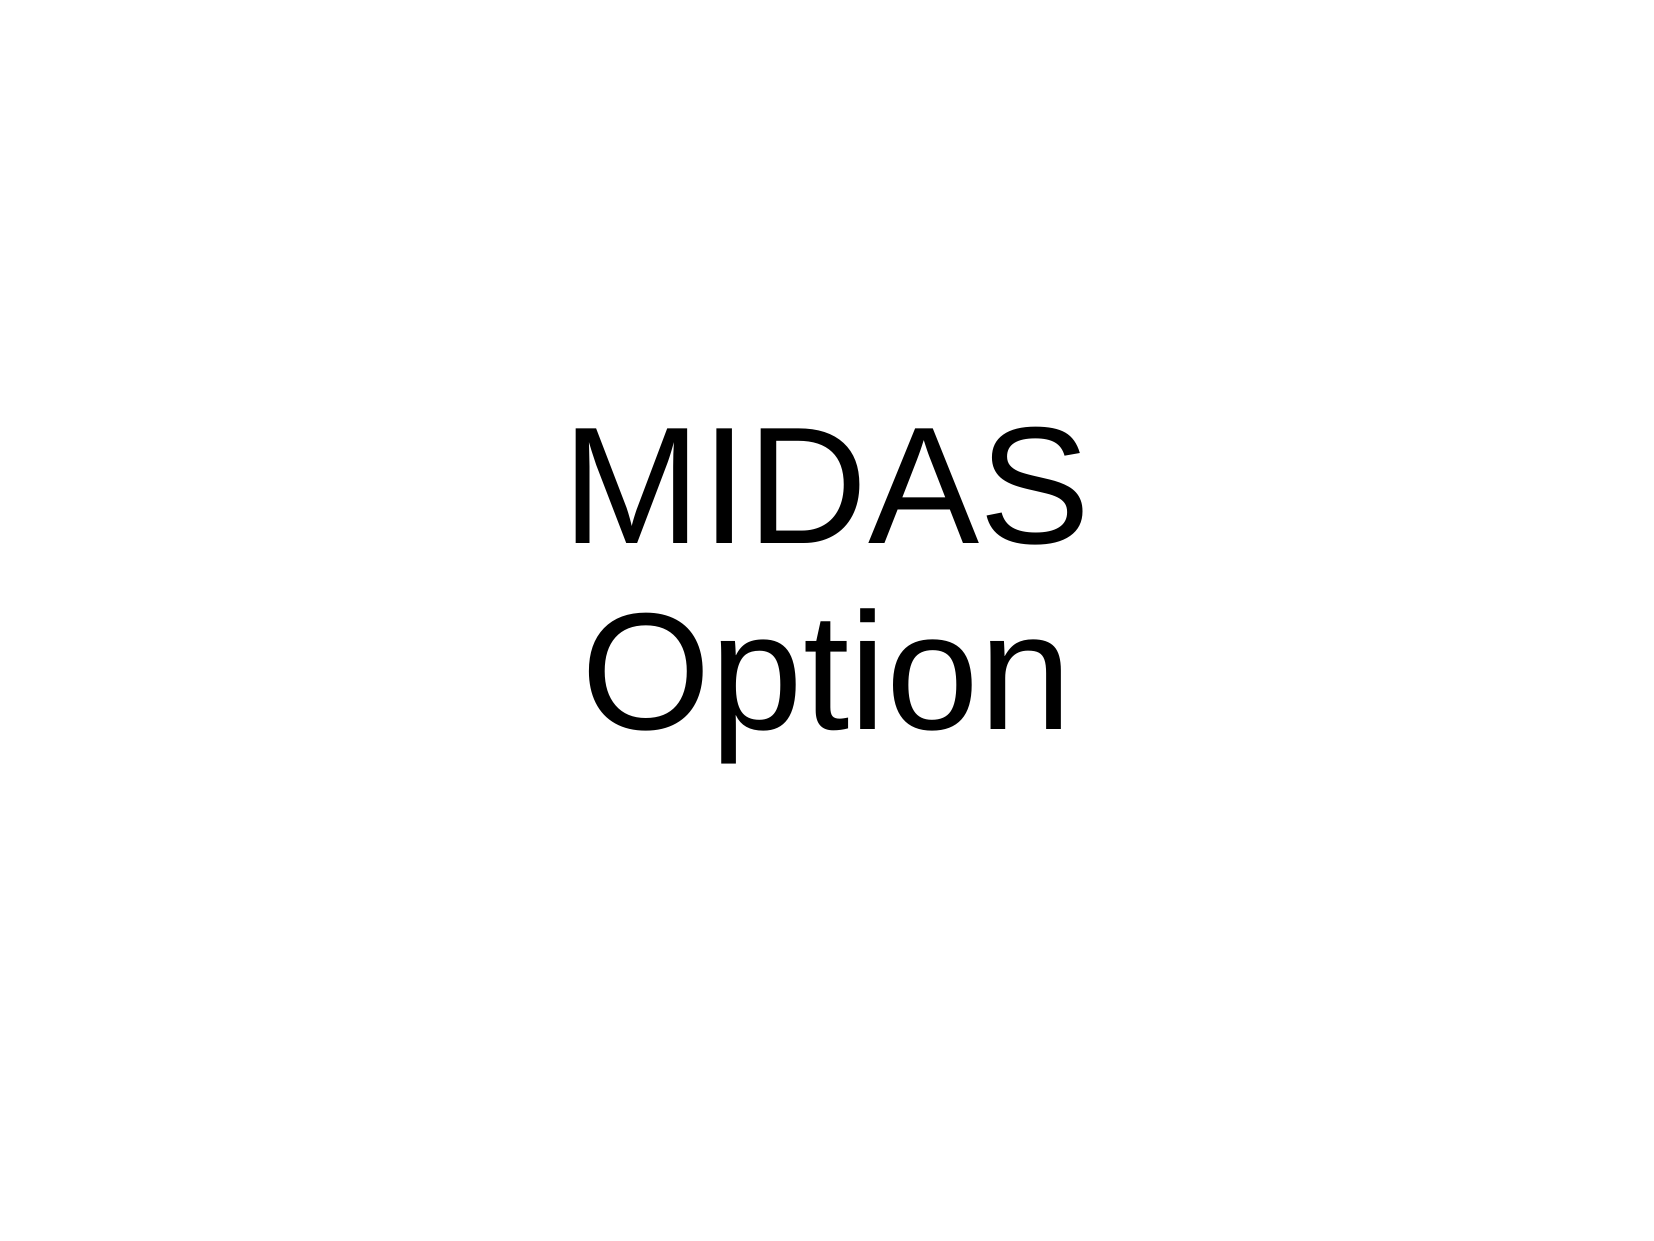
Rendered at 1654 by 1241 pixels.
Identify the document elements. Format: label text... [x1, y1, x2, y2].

subtitle MIDAS Option [82, 56, 1571, 1102]
